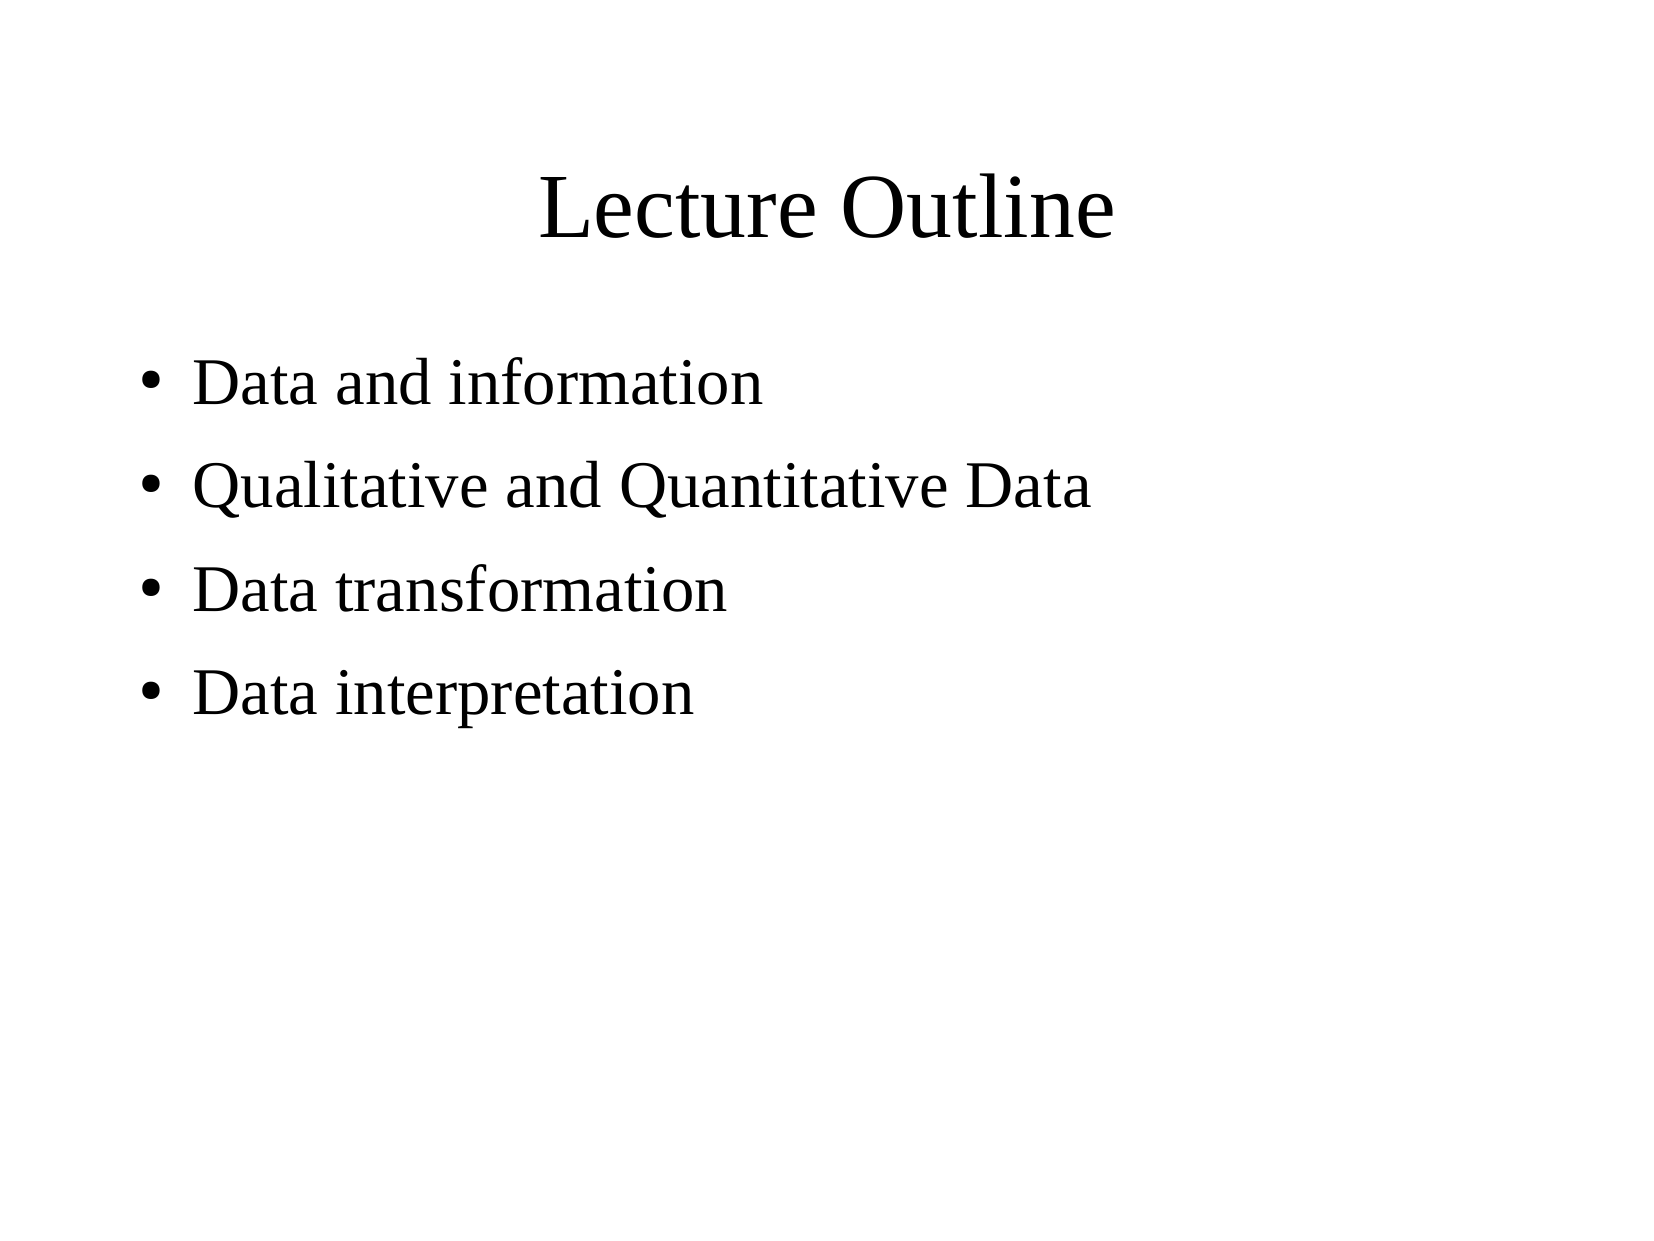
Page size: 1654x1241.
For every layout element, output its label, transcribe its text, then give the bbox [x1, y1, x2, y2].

list Data and information Qualitative and Quantitative Data Data transformation Data interpretation [121, 344, 1534, 1127]
title Lecture Outline [121, 102, 1534, 311]
